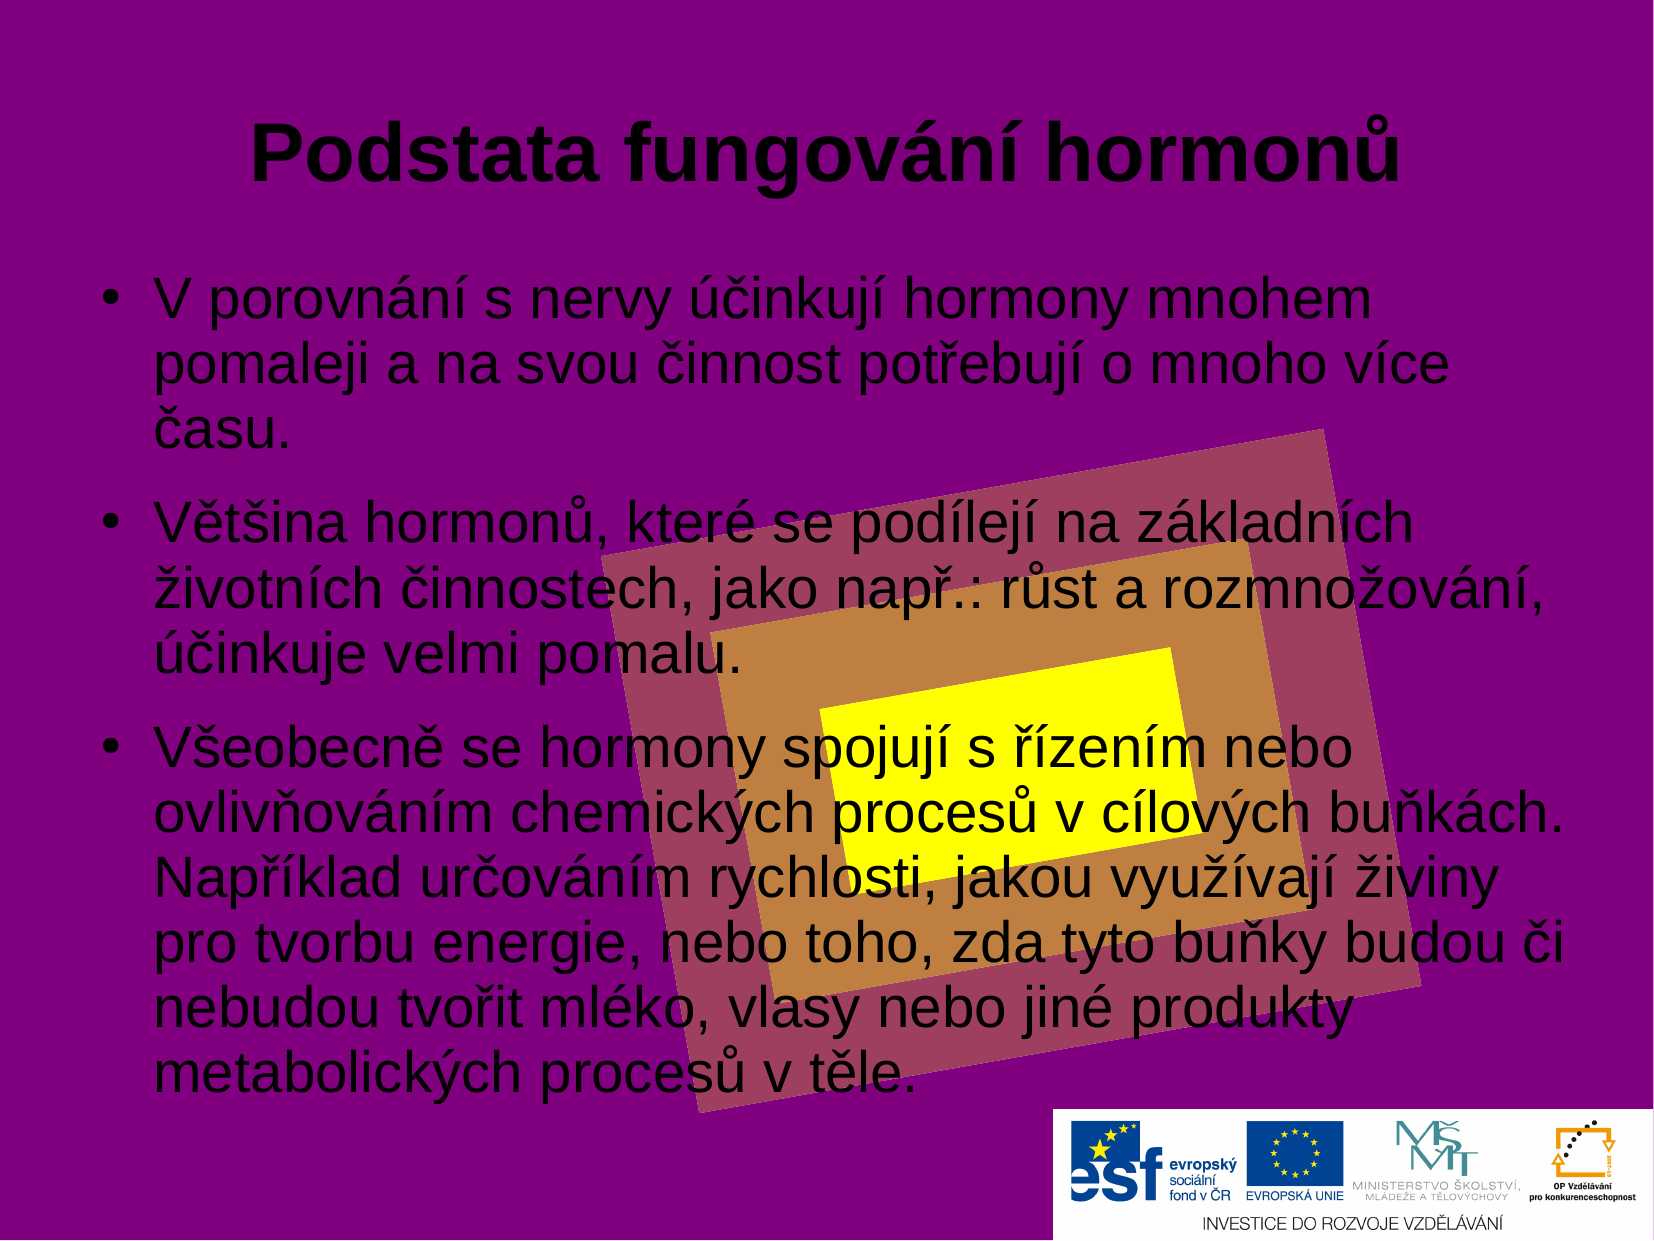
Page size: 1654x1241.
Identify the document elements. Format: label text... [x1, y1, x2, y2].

picture [1053, 1109, 1654, 1241]
title Podstata fungování hormonů [82, 49, 1571, 257]
list V porovnání s nervy účinkují hormony mnohem pomaleji a na svou činnost potřebují o mnoho více času. Většina hormonů, které se podílejí na základních životních činnostech, jako např.: růst a rozmnožování, účinkuje velmi pomalu. Všeobecně se hormony spojují s řízením nebo ovlivňováním chemických procesů v cílových buňkách. Například určováním rychlosti, jakou využívají živiny pro tvorbu energie, nebo toho, zda tyto buňky budou či nebudou tvořit mléko, vlasy nebo jiné produkty metabolických procesů v těle. [82, 265, 1571, 1207]
